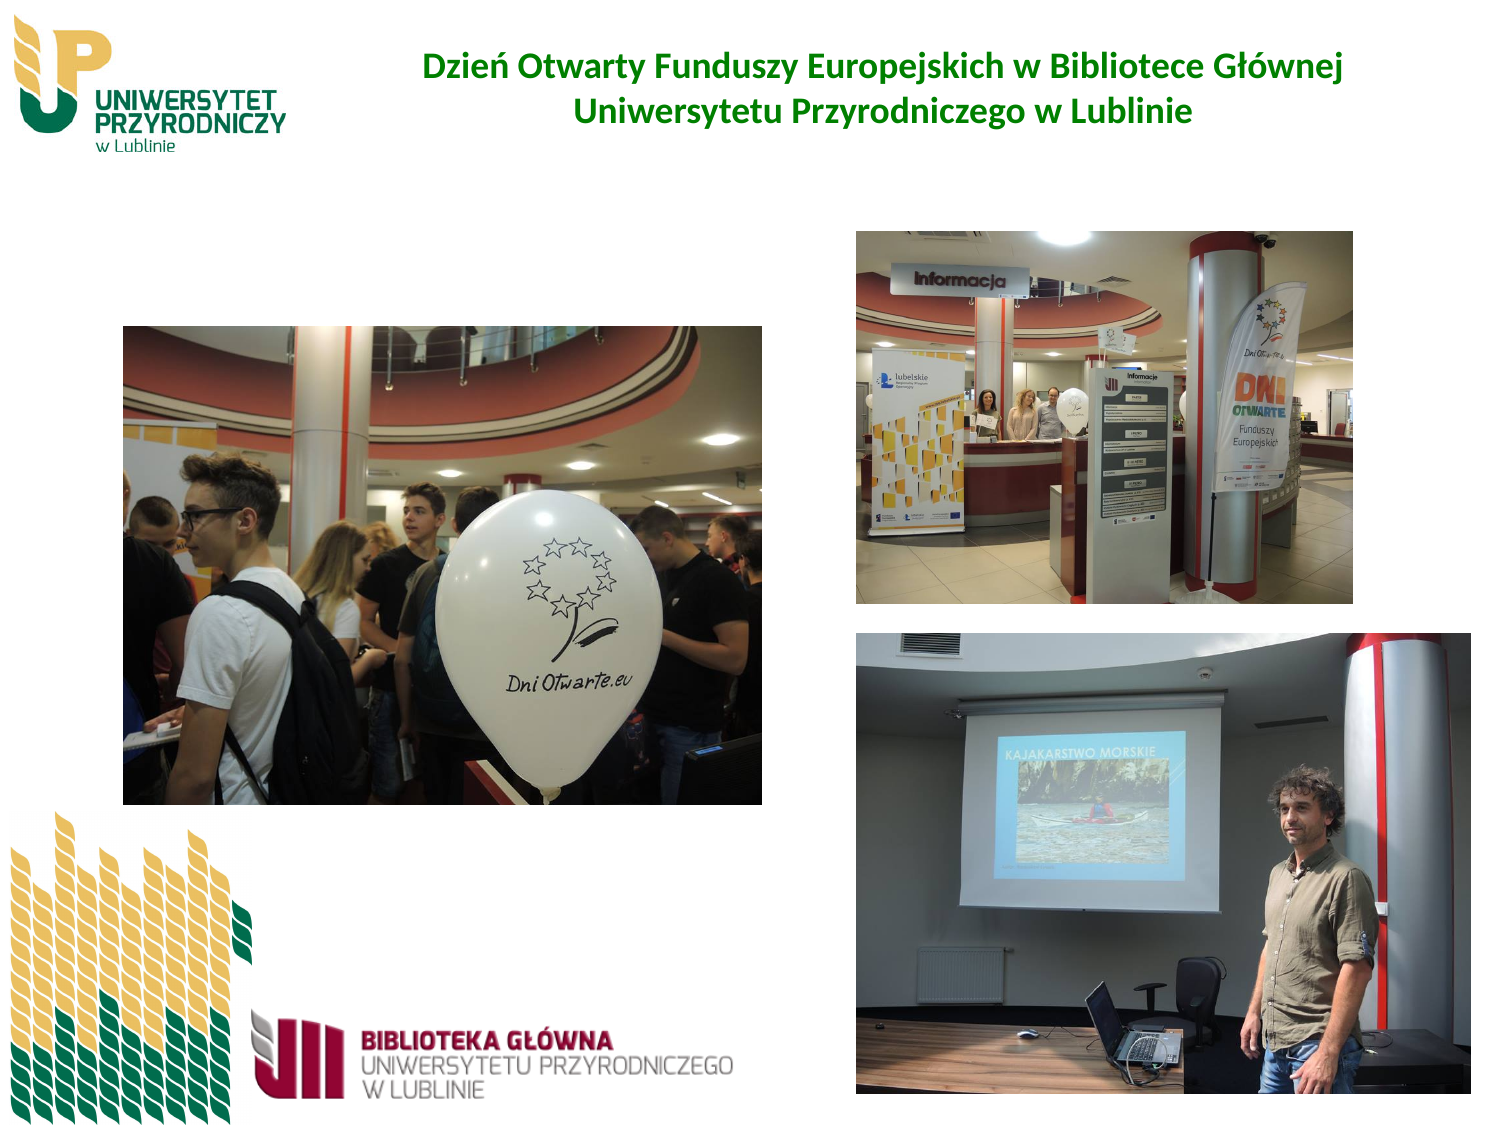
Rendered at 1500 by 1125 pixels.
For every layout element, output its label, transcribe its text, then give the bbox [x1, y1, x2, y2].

picture [123, 326, 762, 805]
picture [856, 231, 1353, 604]
picture [9, 811, 739, 1125]
picture [856, 633, 1471, 1094]
text_box Dzień Otwarty Funduszy Europejskich w Bibliotece Głównej Uniwersytetu Przyrodniczego w Lublinie [334, 33, 1434, 139]
picture [14, 0, 1043, 152]
